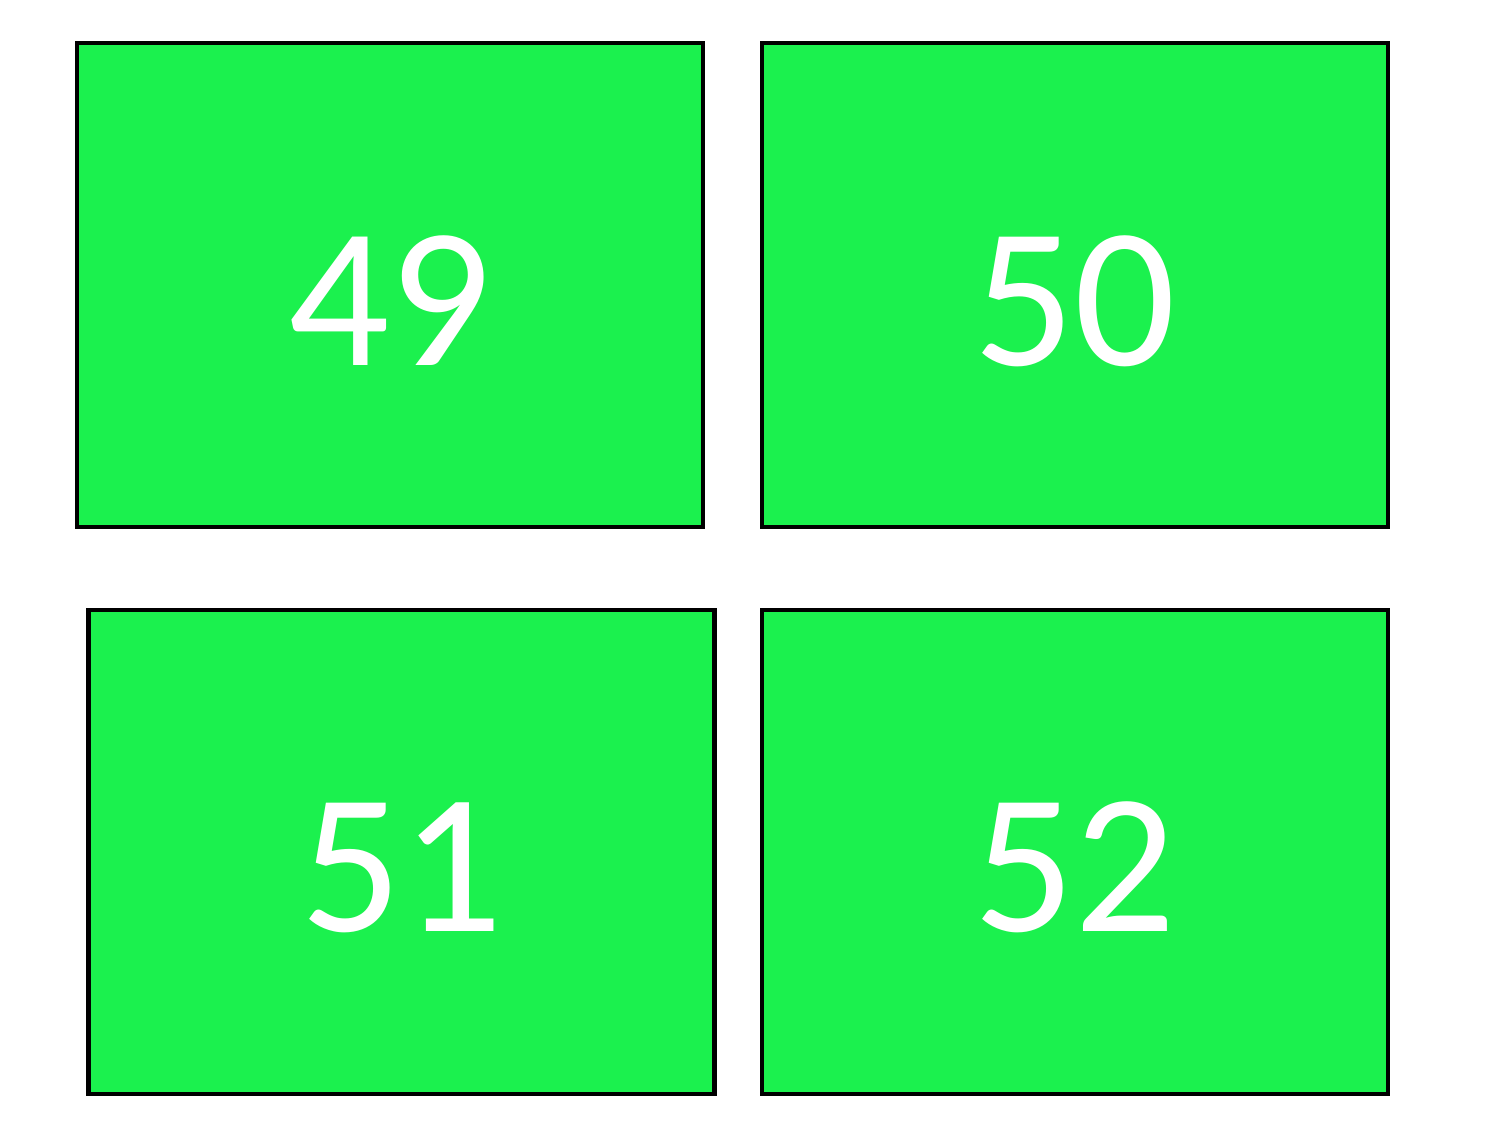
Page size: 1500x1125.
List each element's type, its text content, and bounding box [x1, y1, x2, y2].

text_box 50 [761, 42, 1388, 528]
text_box 51 [88, 609, 715, 1094]
text_box 49 [76, 42, 703, 528]
text_box 52 [761, 609, 1388, 1094]
